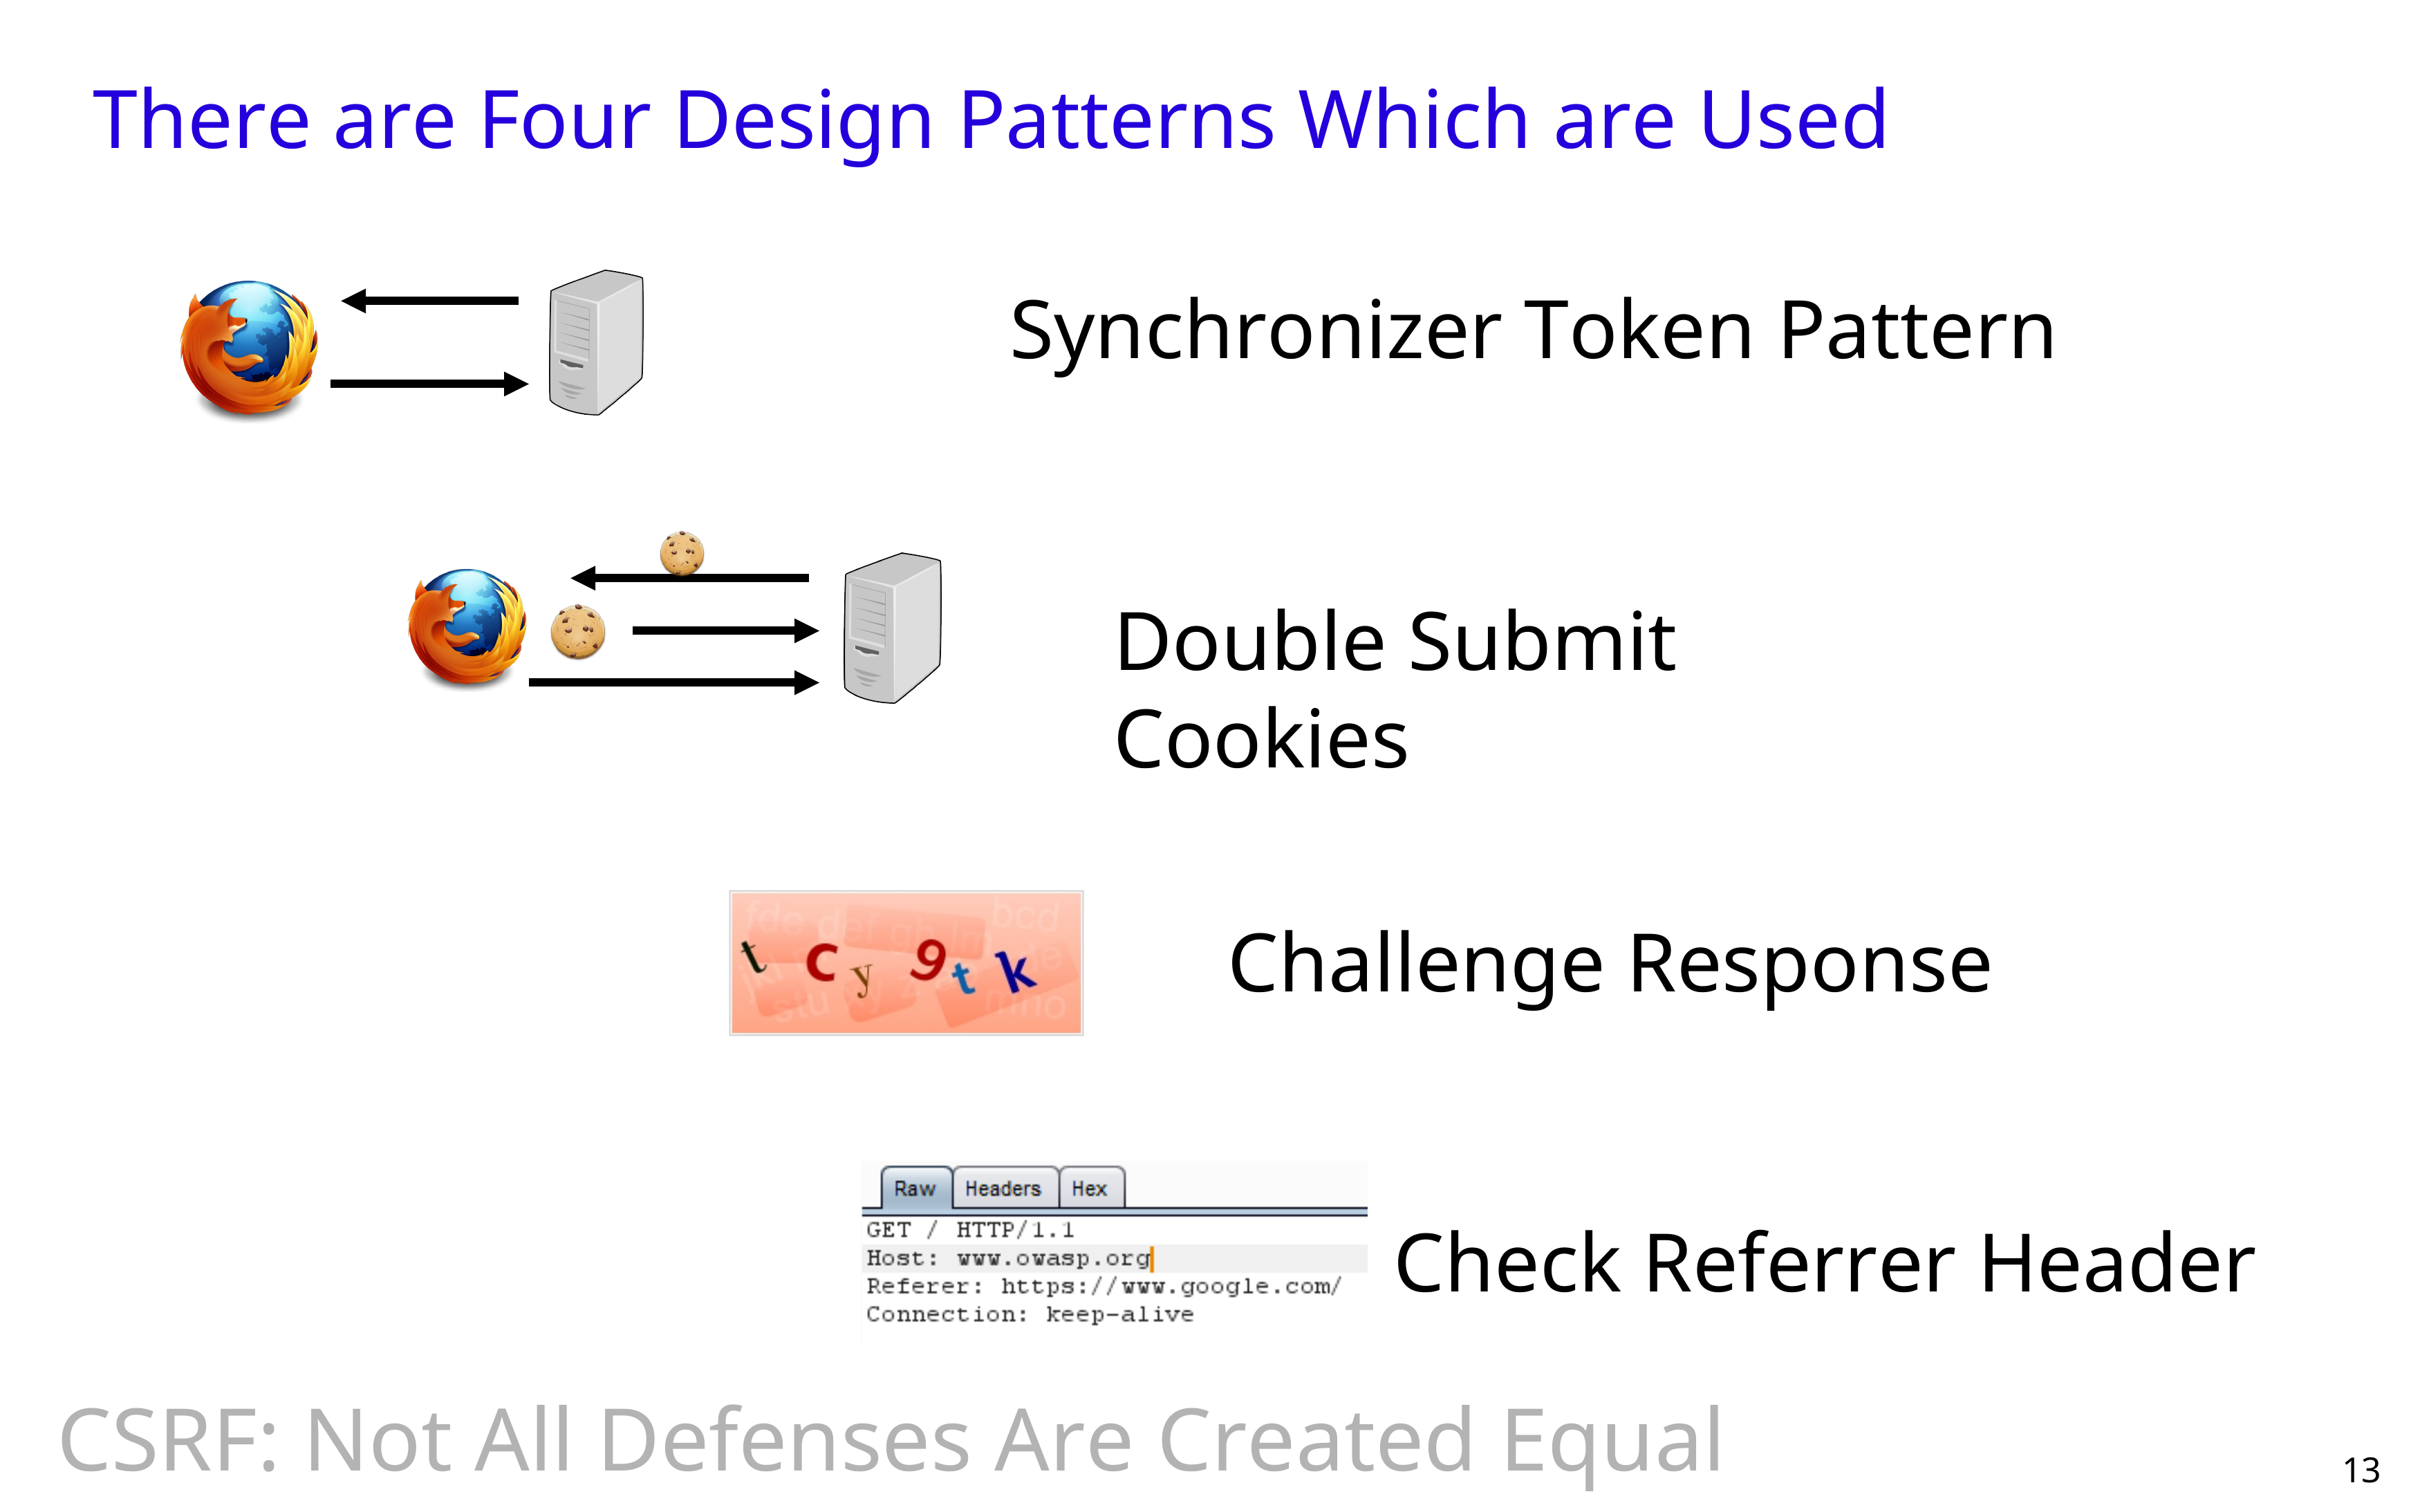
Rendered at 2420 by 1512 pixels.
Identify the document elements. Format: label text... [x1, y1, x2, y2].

text_box Synchronizer Token Pattern [996, 268, 2303, 384]
picture [404, 568, 530, 693]
picture [547, 601, 608, 662]
picture [549, 270, 644, 416]
picture [861, 1161, 1368, 1343]
picture [716, 881, 1090, 1042]
text_box Challenge Response [1213, 902, 2365, 1018]
picture [176, 280, 322, 426]
text_box <number> [2334, 1443, 2390, 1497]
text_box There are Four Design Patterns Which are Used [83, 62, 2355, 169]
picture [844, 552, 942, 704]
picture [657, 528, 707, 579]
text_box Double Submit Cookies [1099, 581, 1982, 696]
text_box Check Referrer Header [1379, 1202, 2355, 1318]
